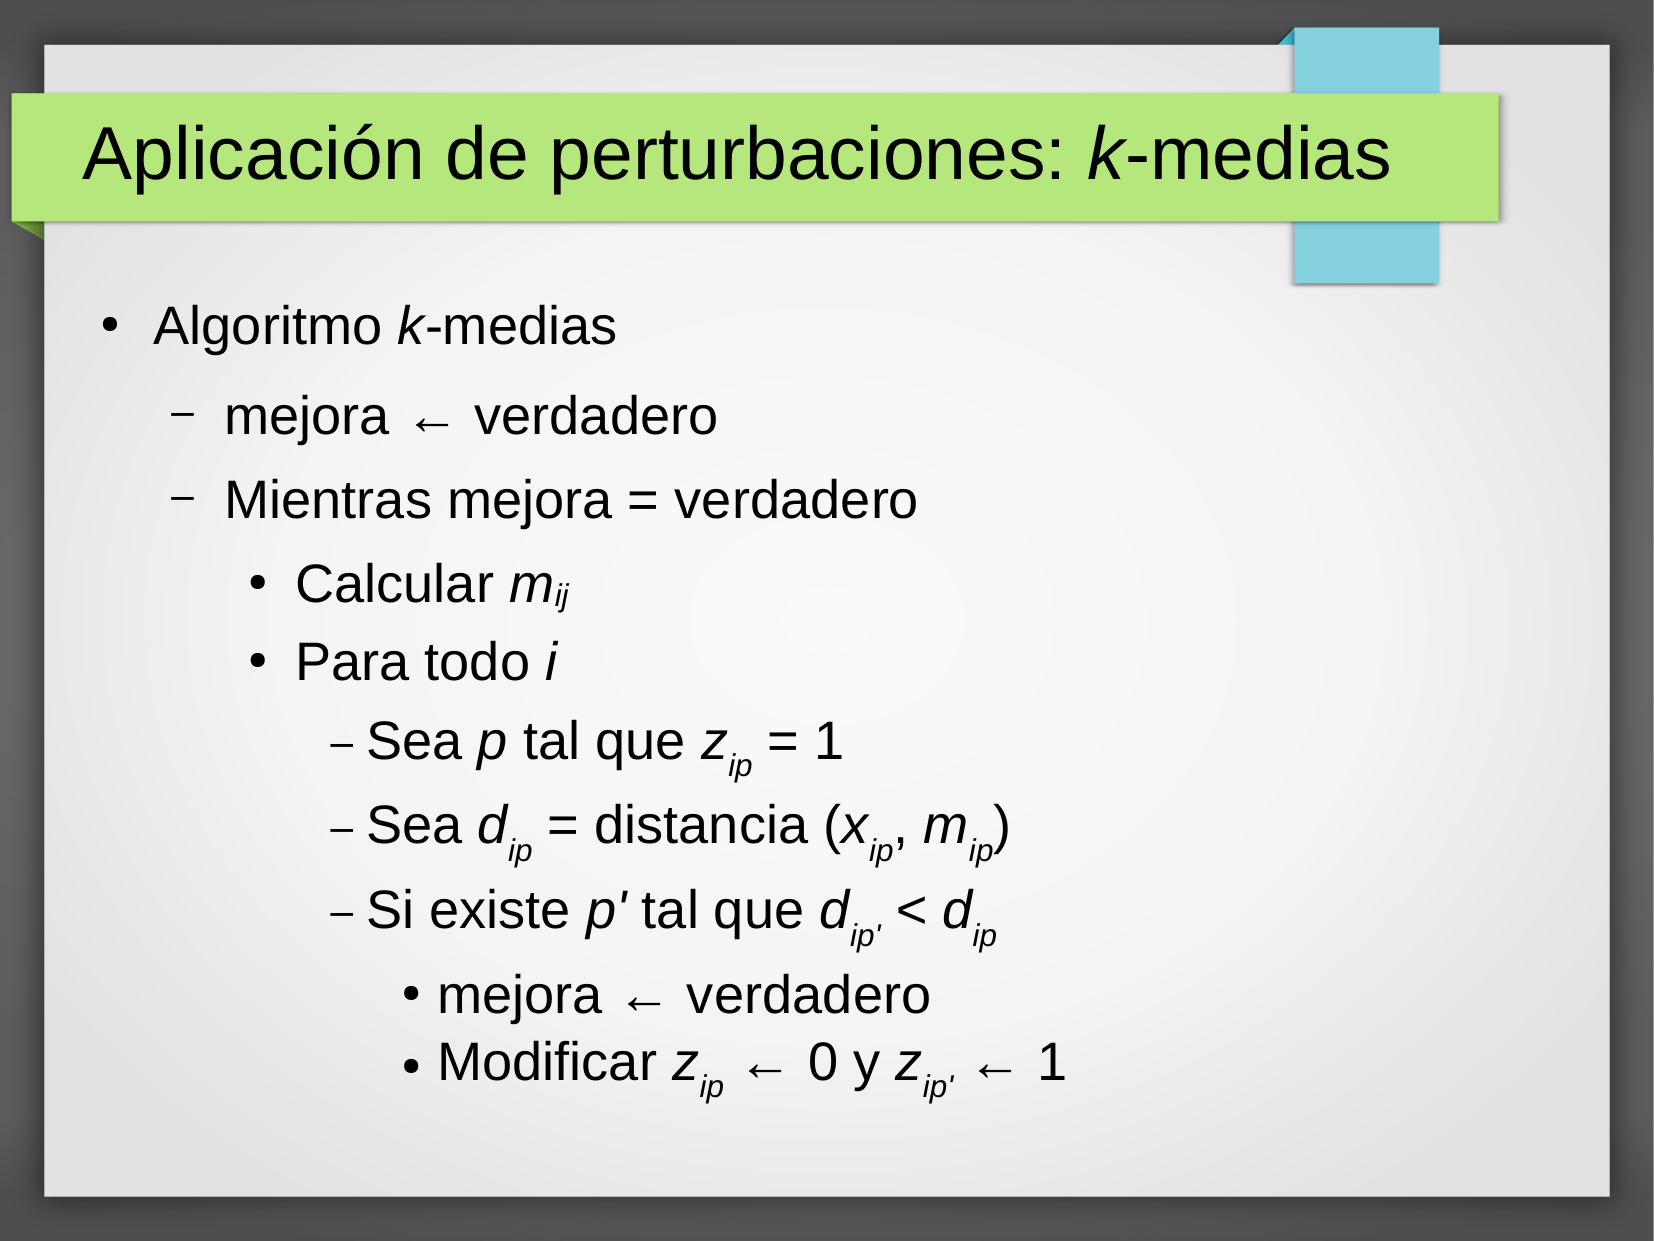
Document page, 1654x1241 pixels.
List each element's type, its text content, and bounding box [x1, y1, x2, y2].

title Aplicación de perturbaciones: k-medias [82, 69, 1453, 238]
picture [0, 0, 1654, 1241]
list Algoritmo k-medias mejora ← verdadero Mientras mejora = verdadero Calcular mij Para todo i Sea p tal que zip = 1 Sea dip = distancia (xip, mip) Si existe p' tal que dip' < dip mejora ← verdadero Modificar zip ← 0 y zip' ← 1 [82, 295, 1571, 1146]
